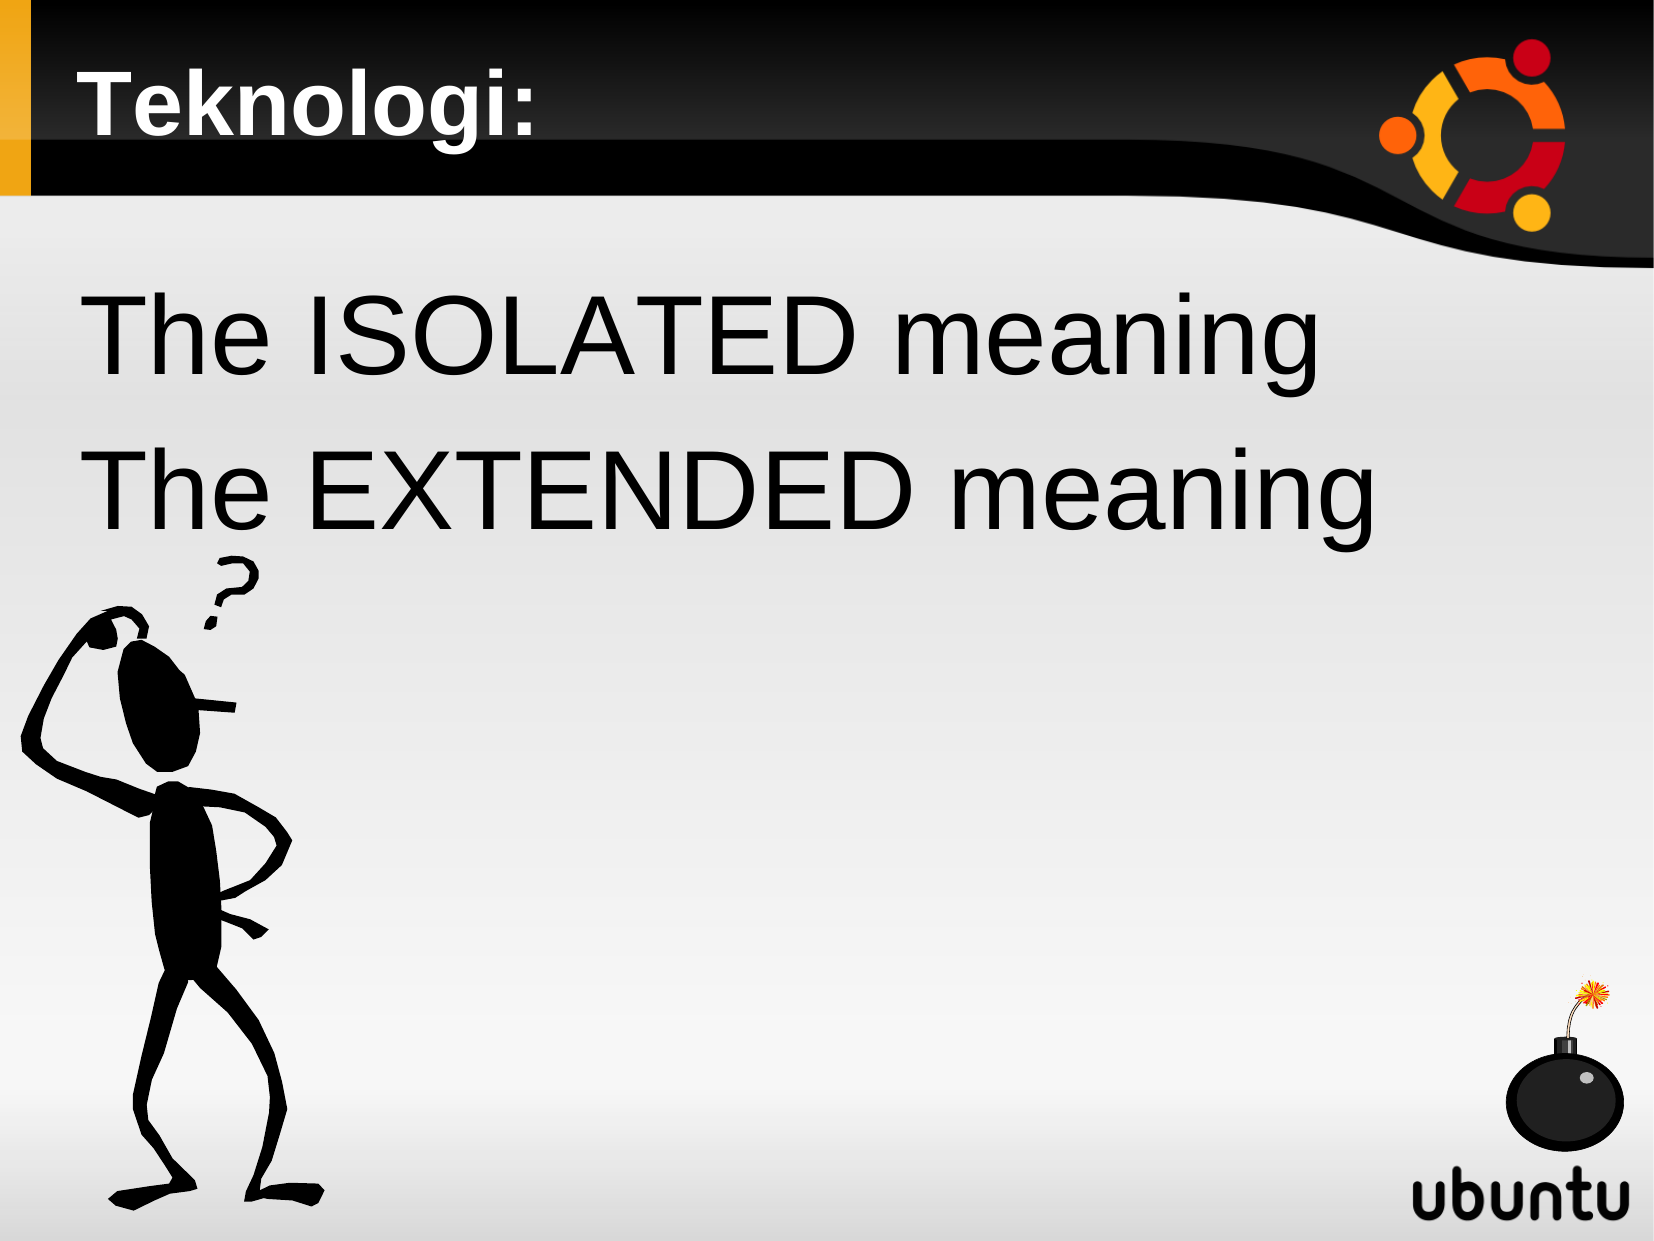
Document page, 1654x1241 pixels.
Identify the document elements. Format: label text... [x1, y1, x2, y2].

picture [0, 0, 1654, 1241]
list The ISOLATED meaning The EXTENDED meaning [46, 265, 1625, 709]
title Teknologi: [76, 7, 886, 200]
